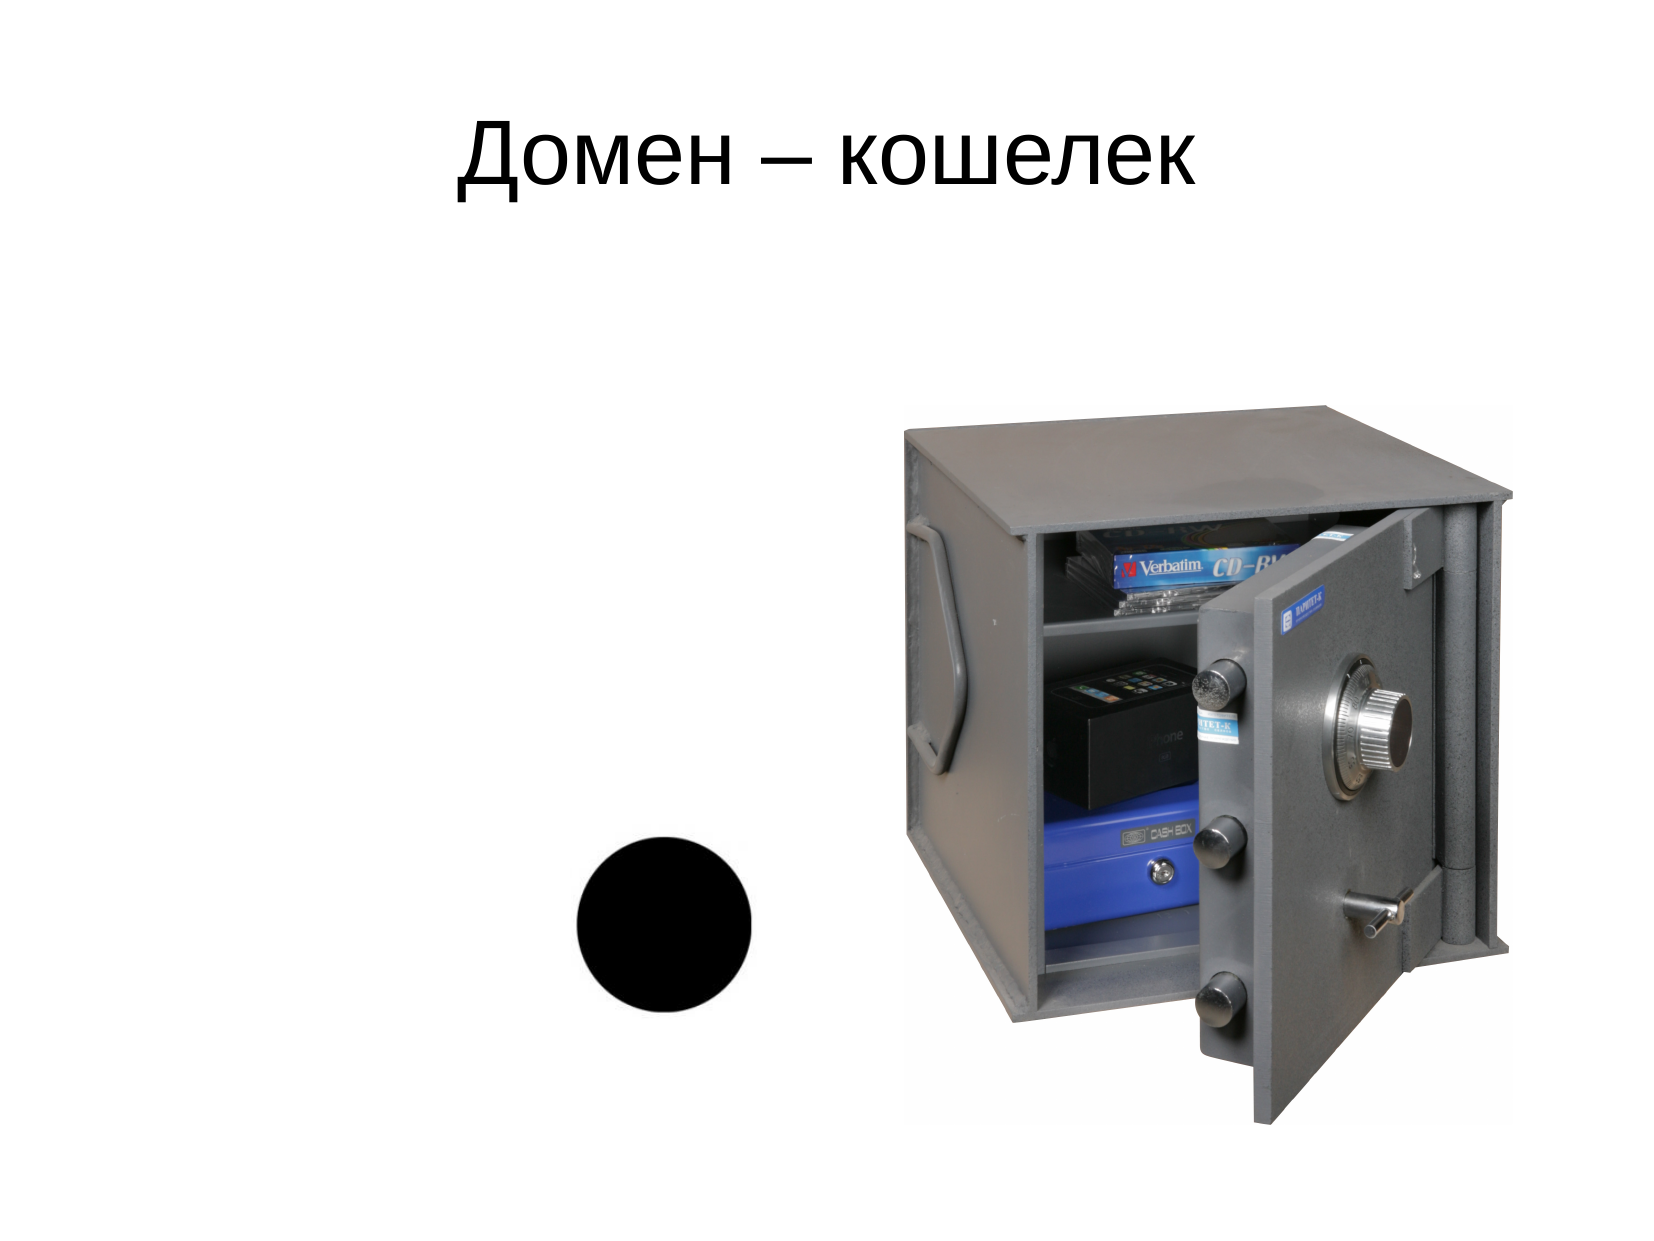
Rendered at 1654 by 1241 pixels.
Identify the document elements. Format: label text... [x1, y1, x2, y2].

picture [904, 405, 1513, 1126]
picture [570, 824, 761, 1026]
title Домен – кошелек [82, 49, 1571, 257]
